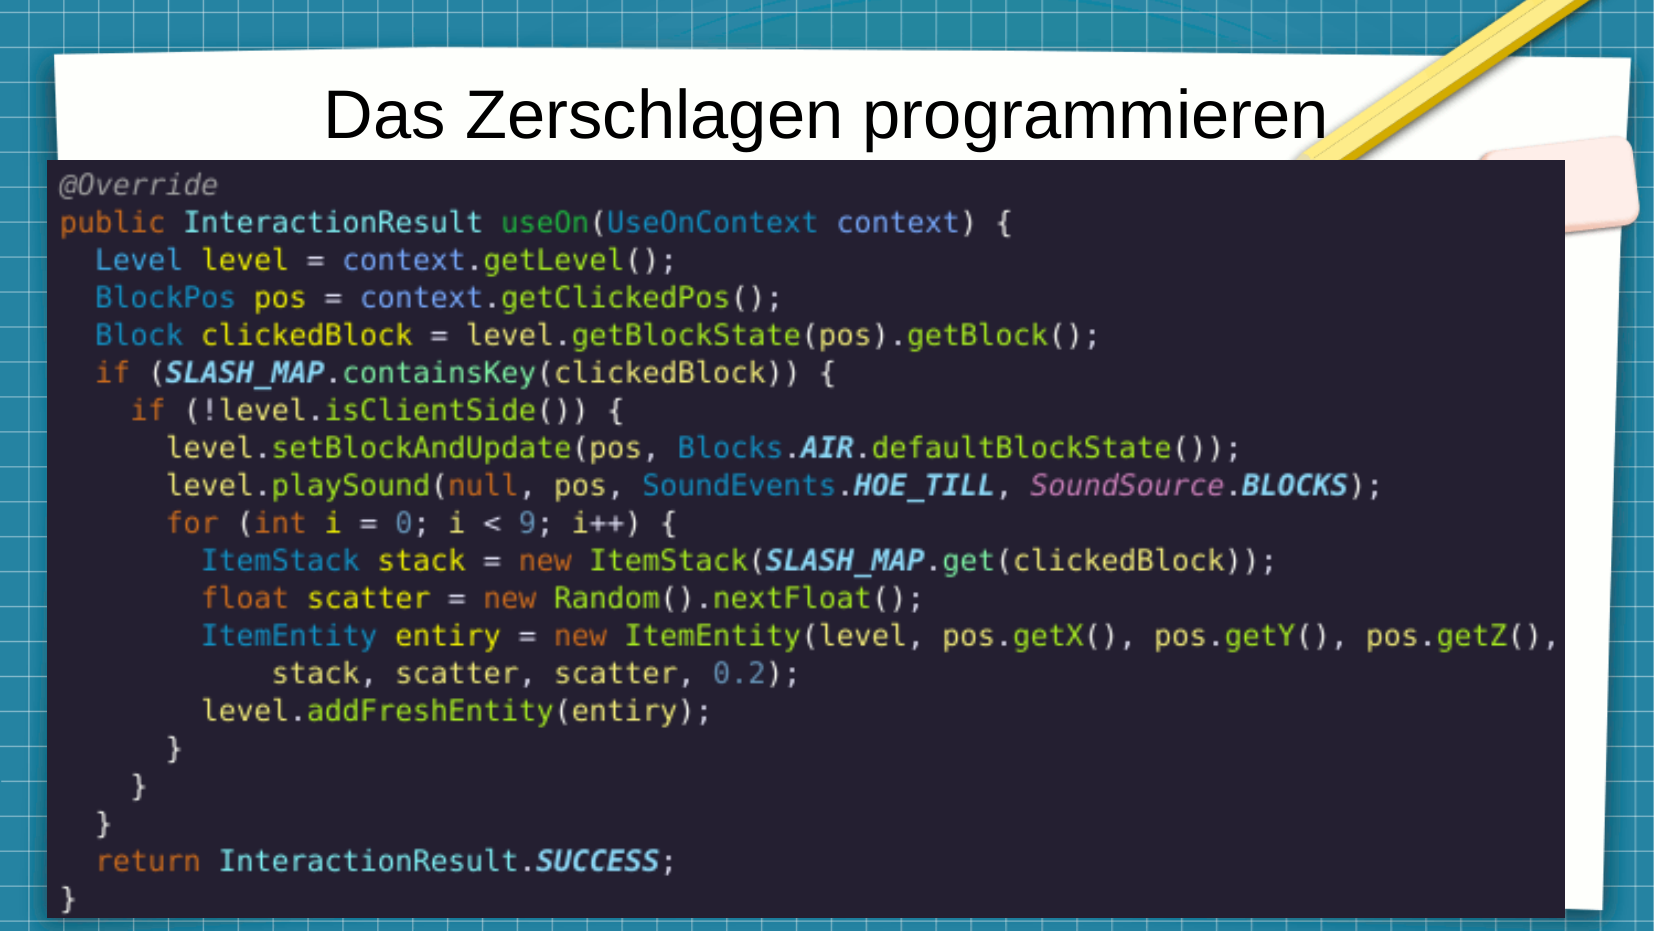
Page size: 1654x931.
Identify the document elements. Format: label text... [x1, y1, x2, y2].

title Das Zerschlagen programmieren [82, 37, 1571, 193]
picture [0, 0, 1654, 931]
